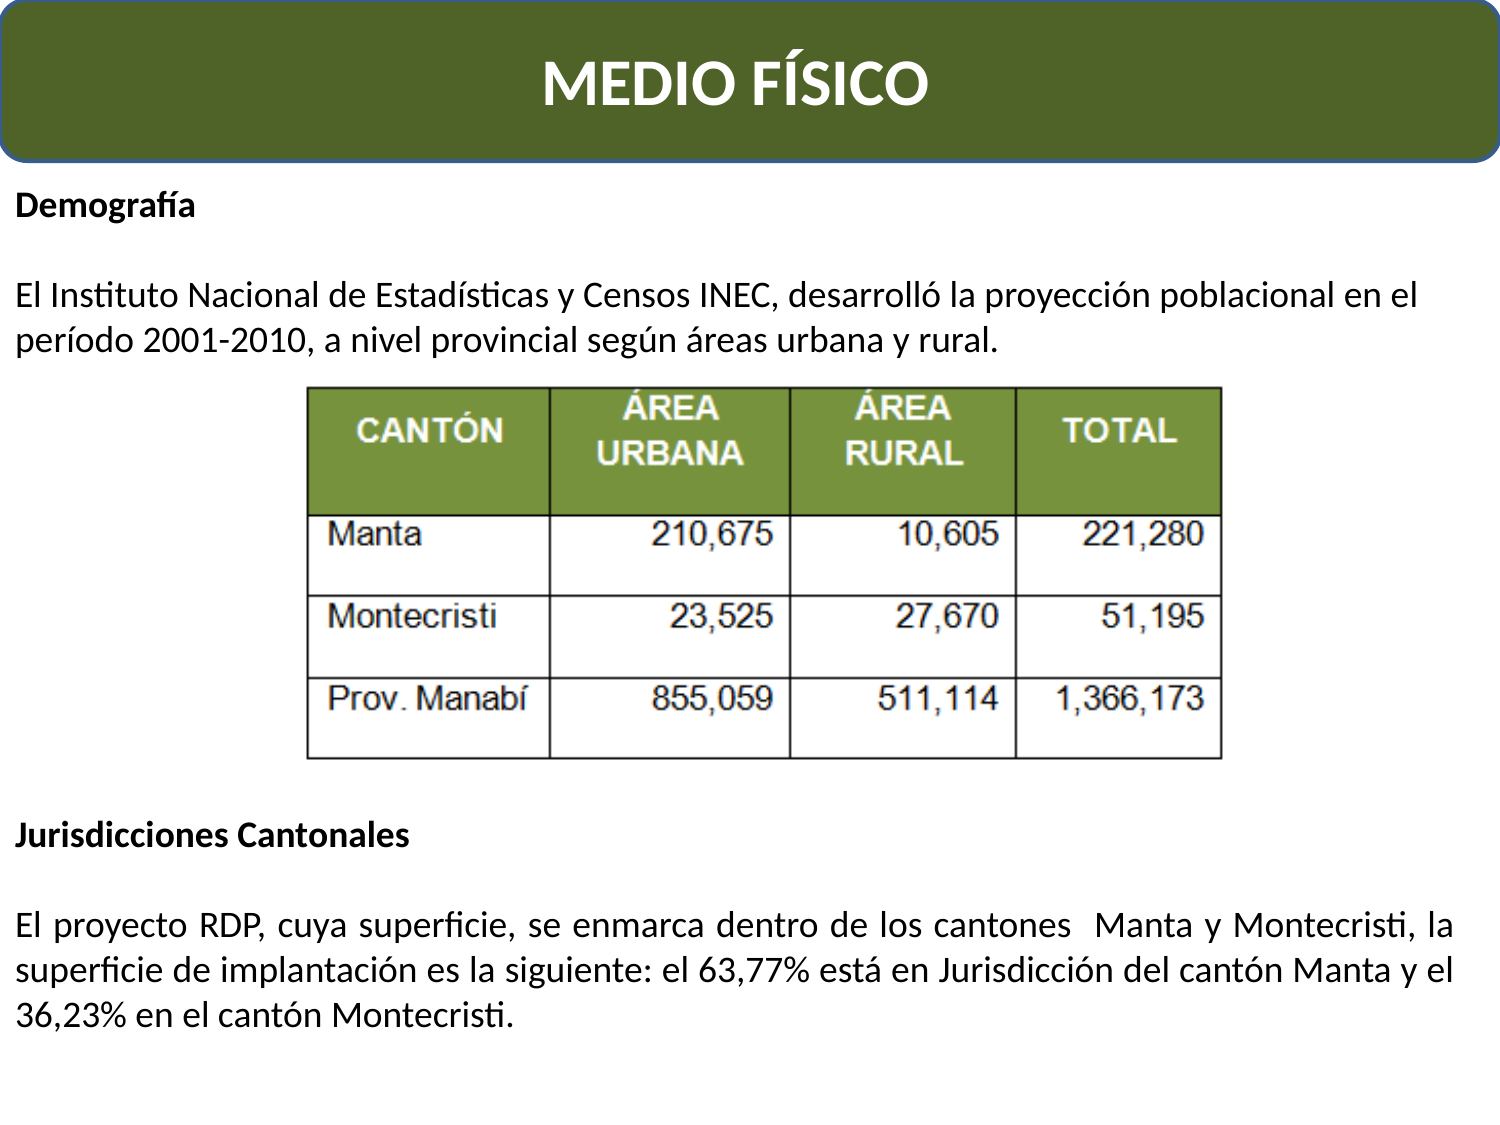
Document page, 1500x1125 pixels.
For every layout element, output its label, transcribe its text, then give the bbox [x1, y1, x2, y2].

text_box Demografía El Instituto Nacional de Estadísticas y Censos INEC, desarrolló la proyección poblacional en el período 2001-2010, a nivel provincial según áreas urbana y rural. Jurisdicciones Cantonales El proyecto RDP, cuya superficie, se enmarca dentro de los cantones Manta y Montecristi, la superficie de implantación es la siguiente: el 63,77% está en Jurisdicción del cantón Manta y el 36,23% en el cantón Montecristi. [0, 172, 1500, 1125]
text_box [0, 0, 1500, 161]
picture [301, 373, 1231, 764]
text_box MEDIO FÍSICO [0, 31, 1471, 127]
